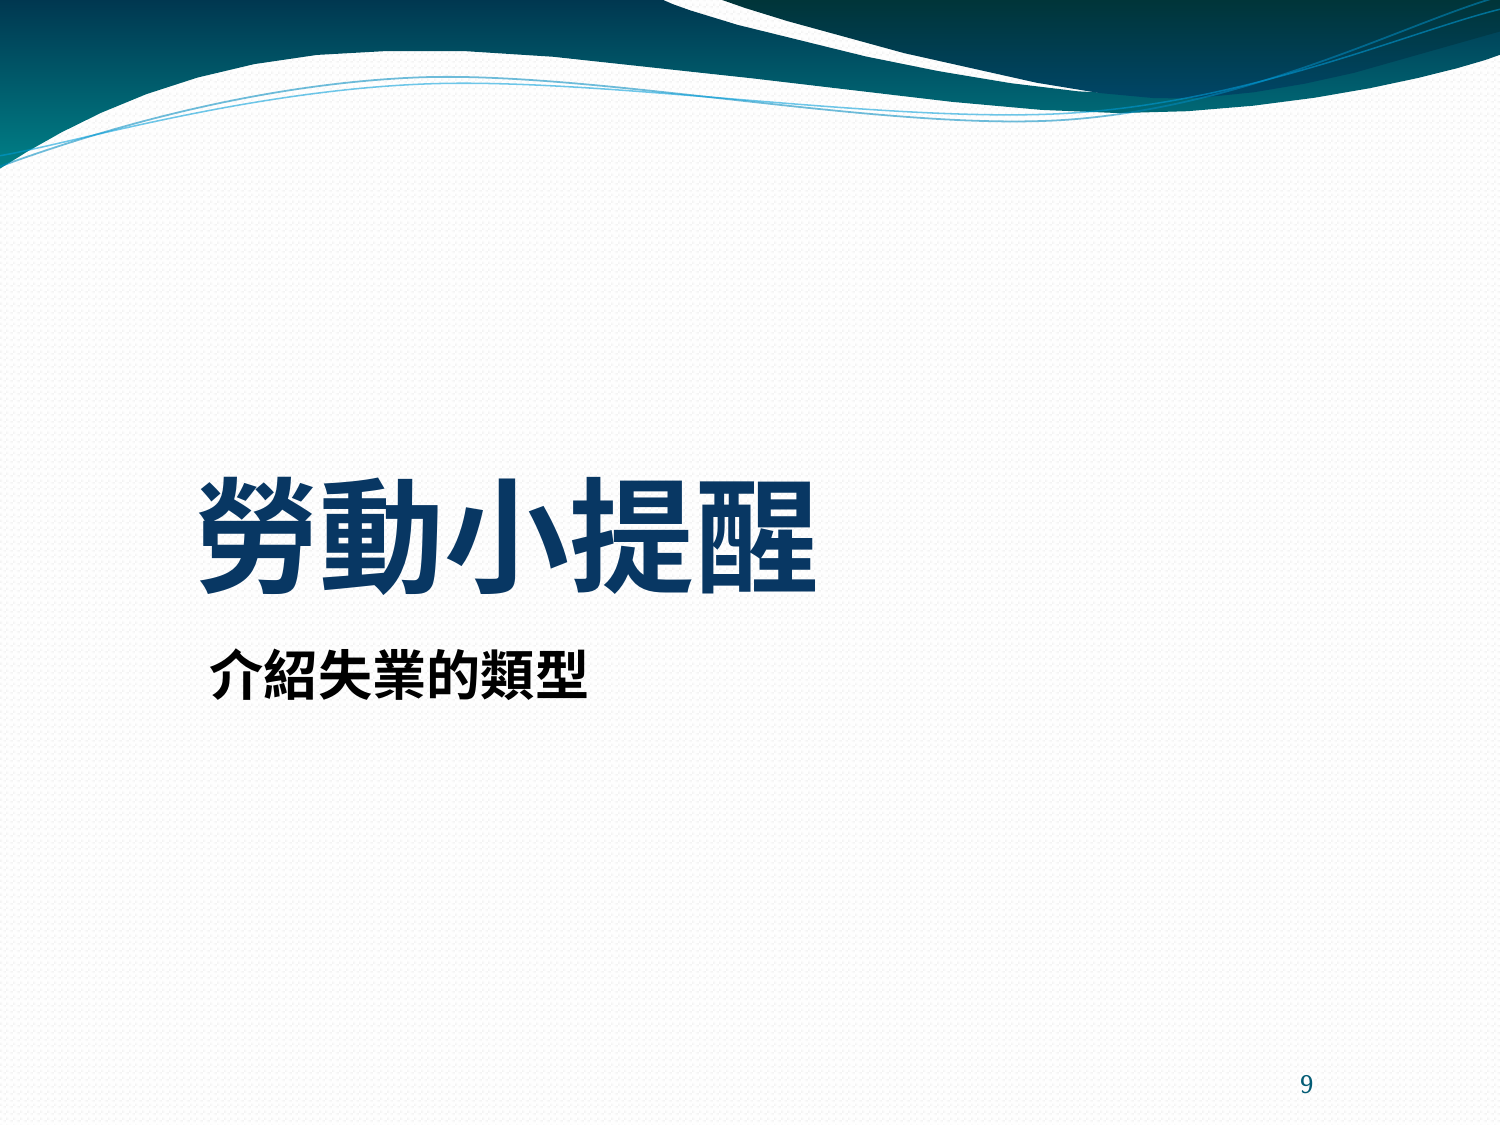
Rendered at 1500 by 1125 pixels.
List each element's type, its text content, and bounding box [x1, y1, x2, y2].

title 勞動小提醒 [194, 420, 1058, 609]
text_box 介紹失業的類型 [194, 633, 1211, 865]
text_box [1299, 1042, 1426, 1103]
